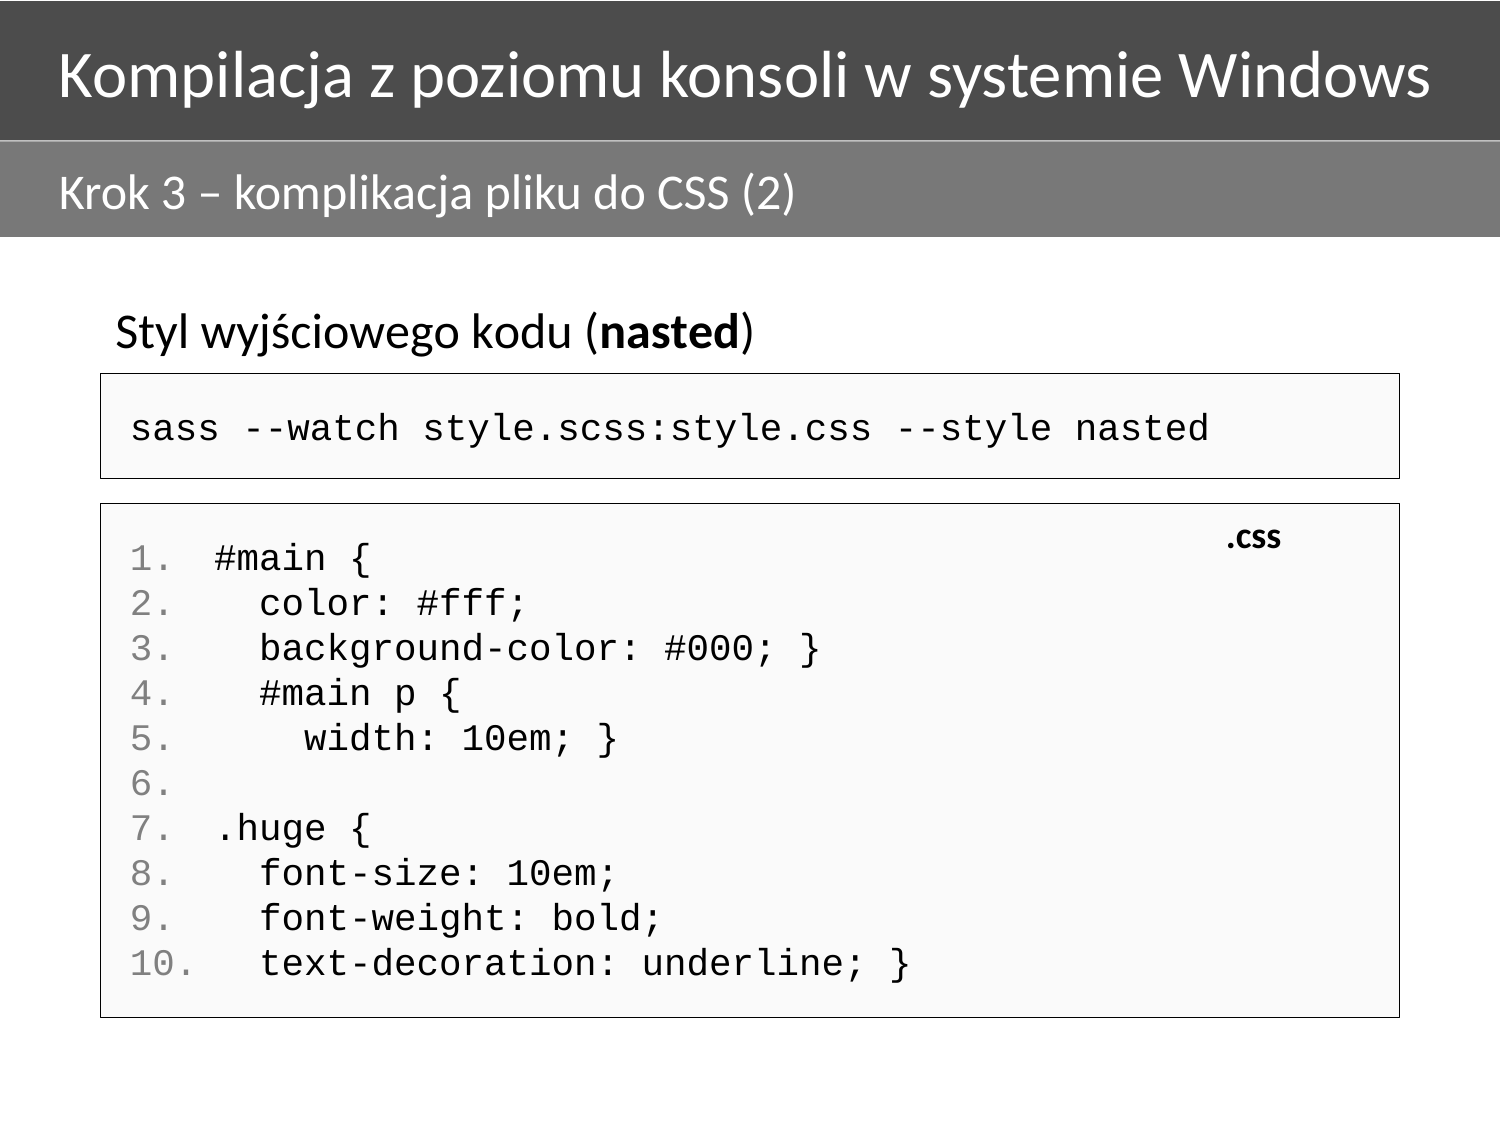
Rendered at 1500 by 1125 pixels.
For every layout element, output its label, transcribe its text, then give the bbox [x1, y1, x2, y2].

text_box #main { color: #fff; background-color: #000; } #main p { width: 10em; } .huge { font-size: 10em; font-weight: bold; text-decoration: underline; } [100, 503, 1400, 1018]
subtitle Styl wyjściowego kodu (nasted) [100, 290, 1400, 367]
text_box Krok 3 – komplikacja pliku do CSS (2) [0, 141, 1500, 237]
text_box Kompilacja z poziomu konsoli w systemie Windows [0, 1, 1500, 140]
text_box .css [1210, 503, 1400, 565]
text_box sass --watch style.scss:style.css --style nasted [100, 373, 1400, 479]
